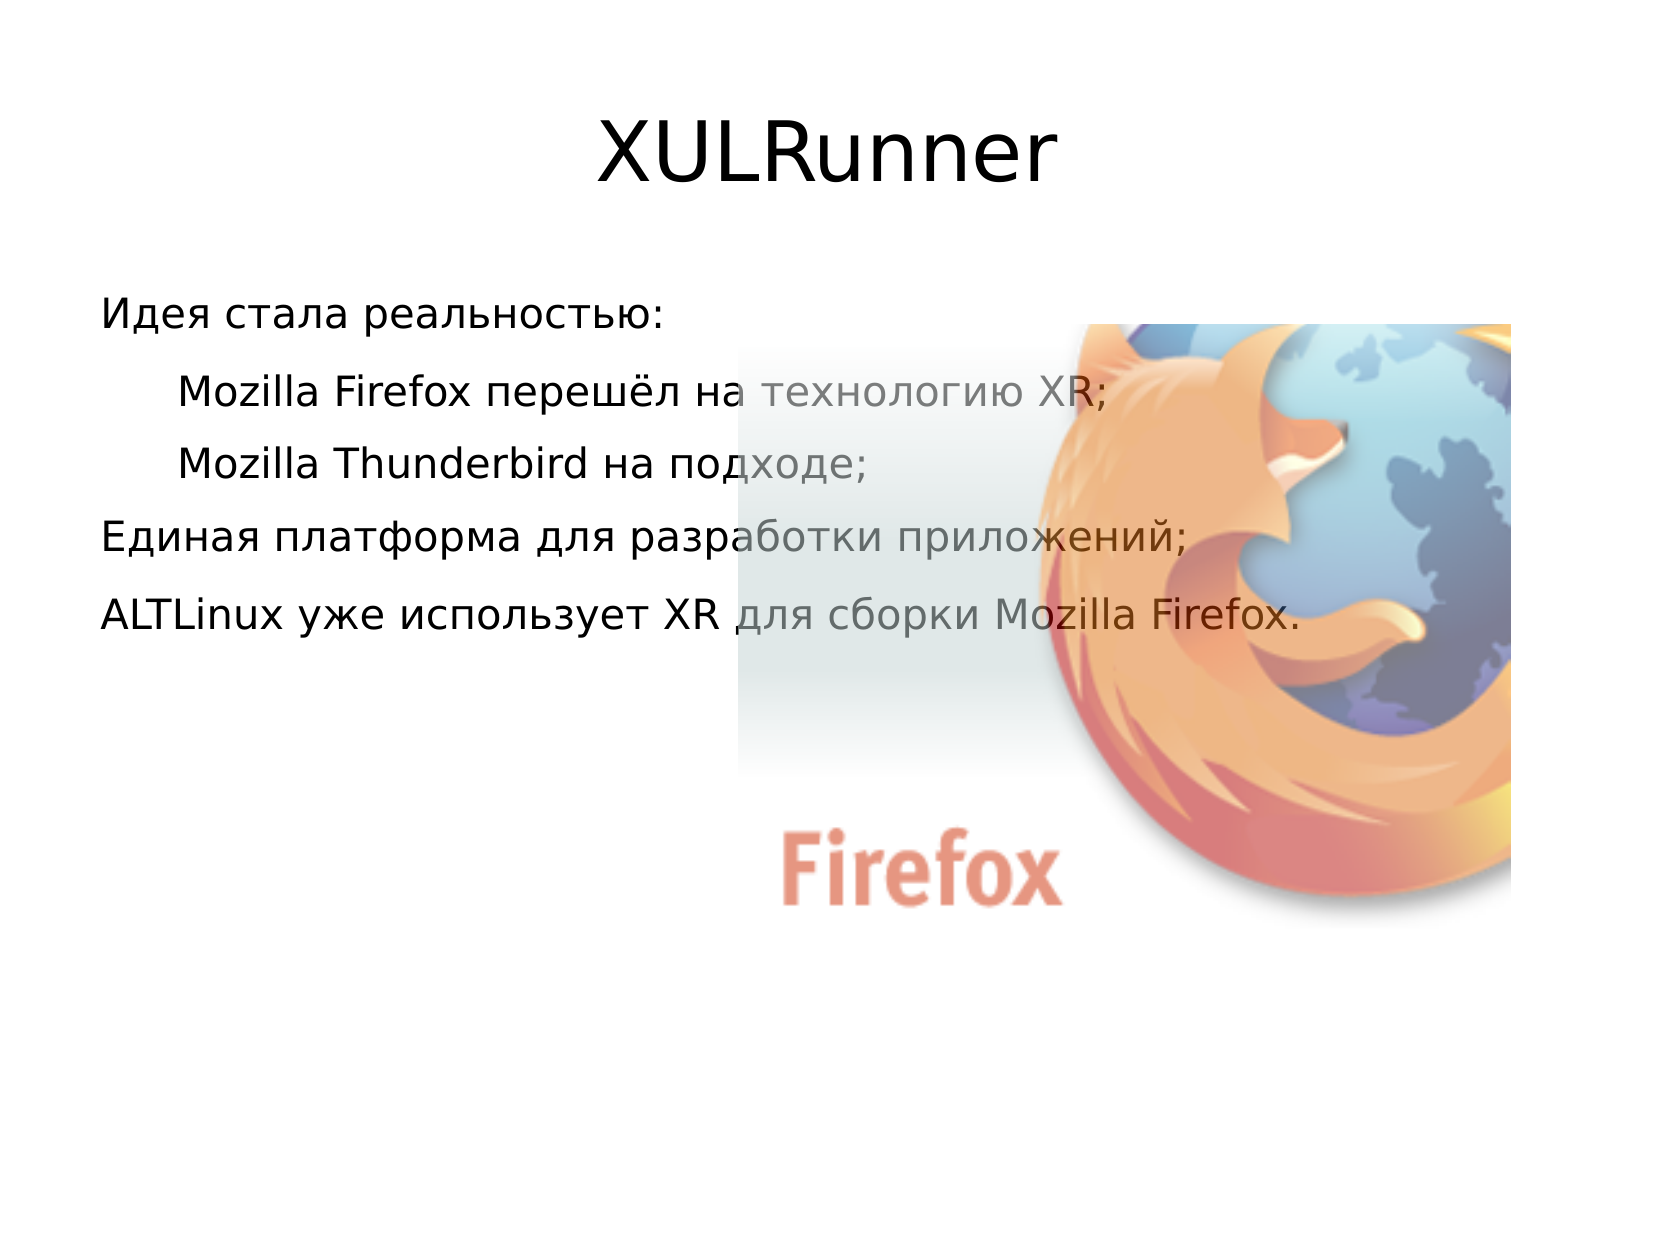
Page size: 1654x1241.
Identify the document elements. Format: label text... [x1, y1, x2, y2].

title XULRunner [82, 56, 1571, 250]
list Идея стала реальностью: Mozilla Firefox перешёл на технологию XR; Mozilla Thunderbird на подходе; Единая платформа для разработки приложений; ALTLinux уже использует XR для сборки Mozilla Firefox. [82, 290, 1571, 1094]
picture [738, 324, 1511, 975]
